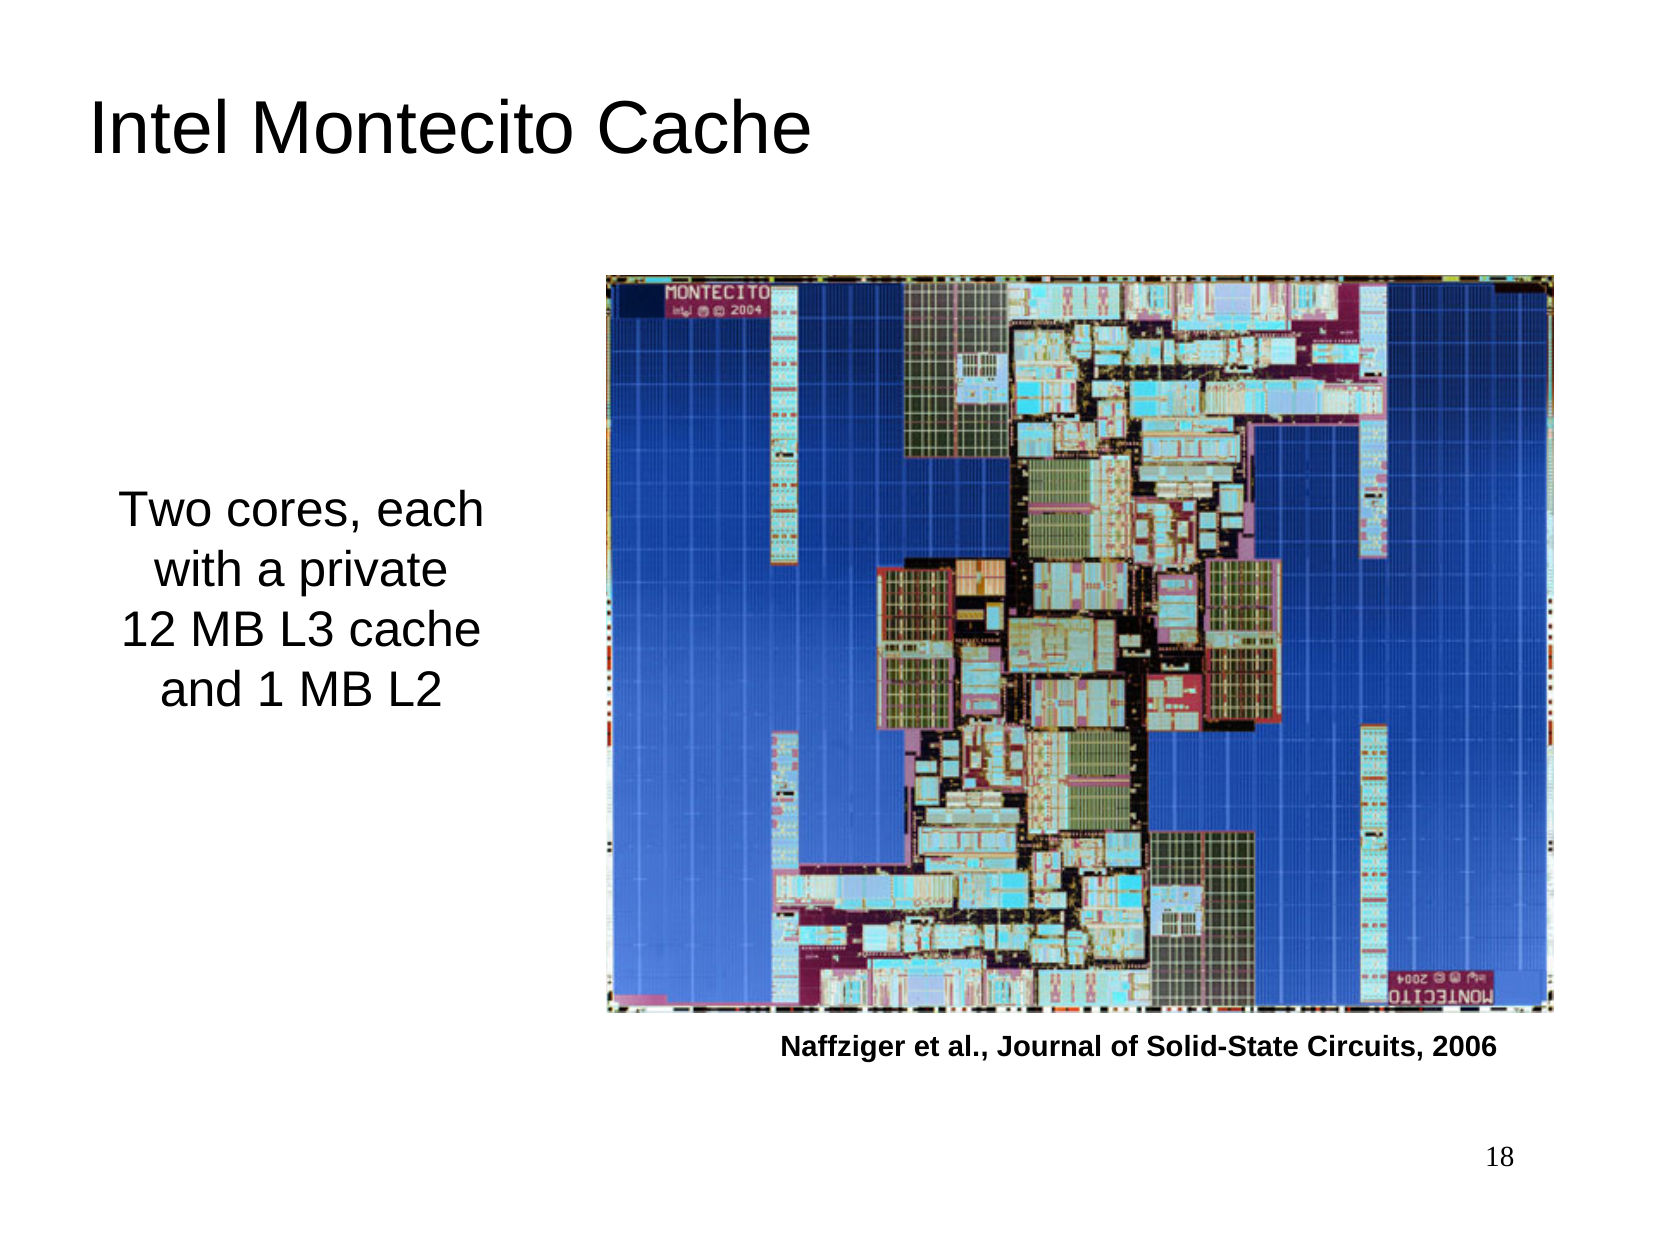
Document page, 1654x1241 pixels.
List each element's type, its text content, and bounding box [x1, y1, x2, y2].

text_box <number> [1185, 1129, 1530, 1213]
text_box Intel Montecito Cache [73, 71, 829, 177]
text_box Two cores, each with a private 12 MB L3 cache and 1 MB L2 [103, 468, 500, 724]
picture [606, 275, 1554, 1013]
text_box Naffziger et al., Journal of Solid-State Circuits, 2006 [765, 1019, 1514, 1071]
